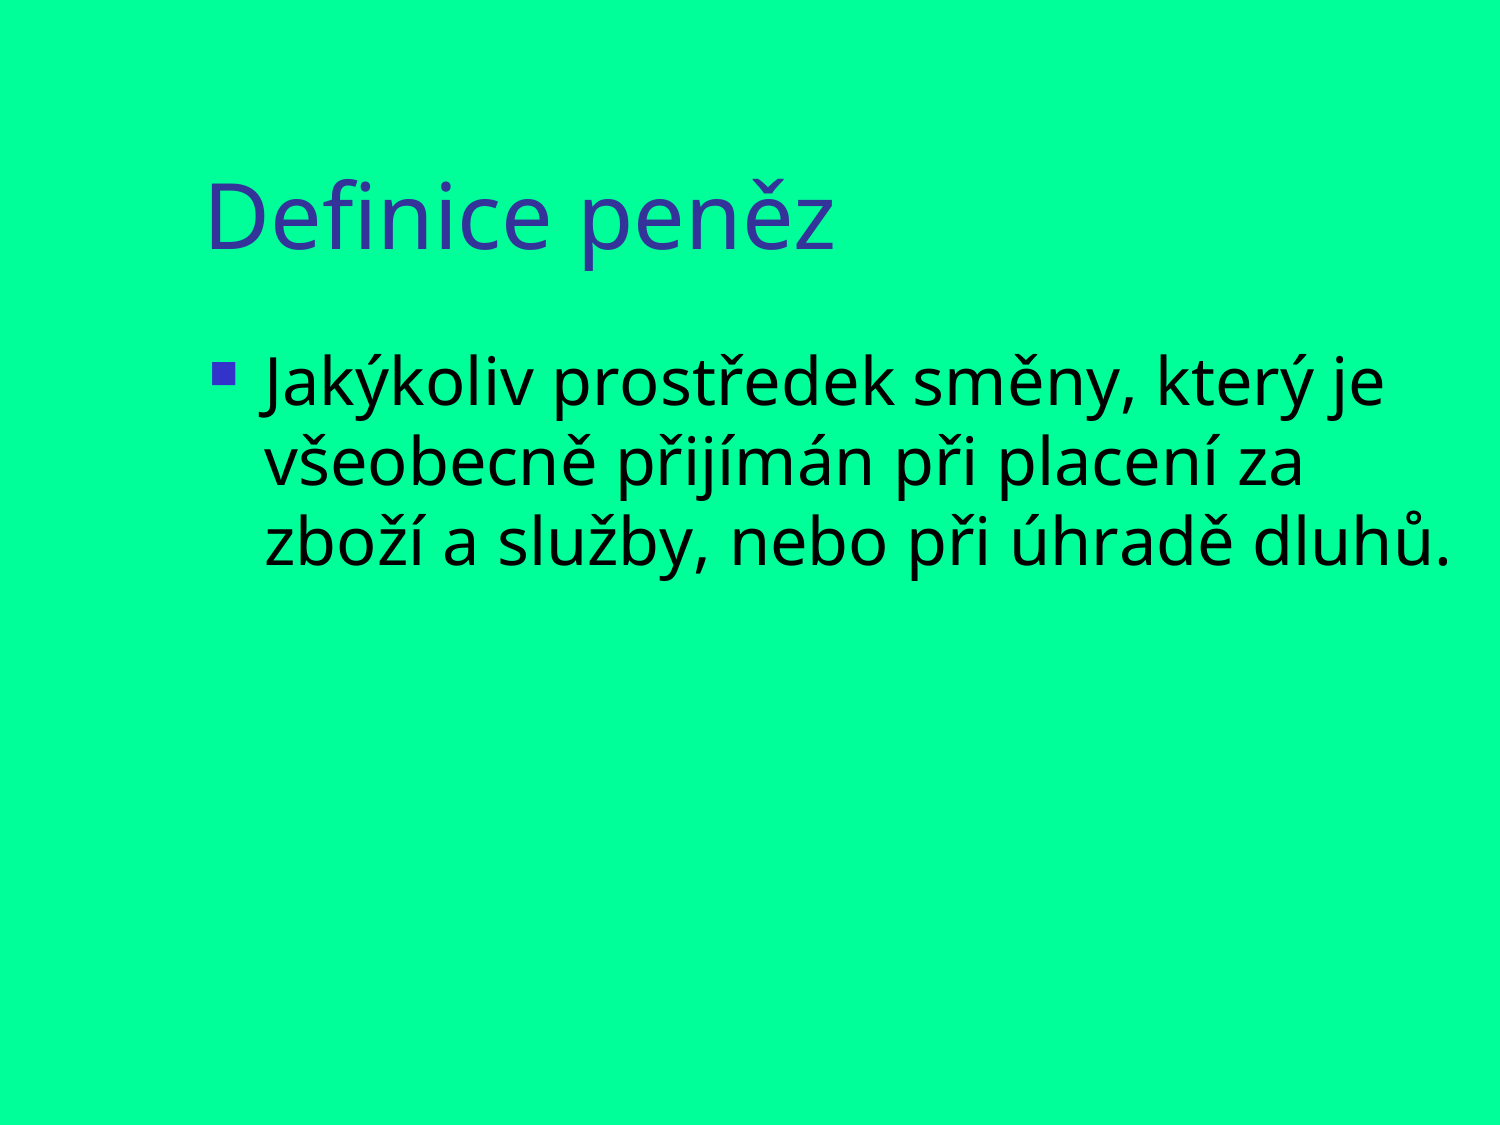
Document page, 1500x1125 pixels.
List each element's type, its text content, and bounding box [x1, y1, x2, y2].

list Jakýkoliv prostředek směny, který je všeobecně přijímán při placení za zboží a služby, nebo při úhradě dluhů. [193, 331, 1469, 1007]
title Definice peněz [188, 35, 1468, 276]
